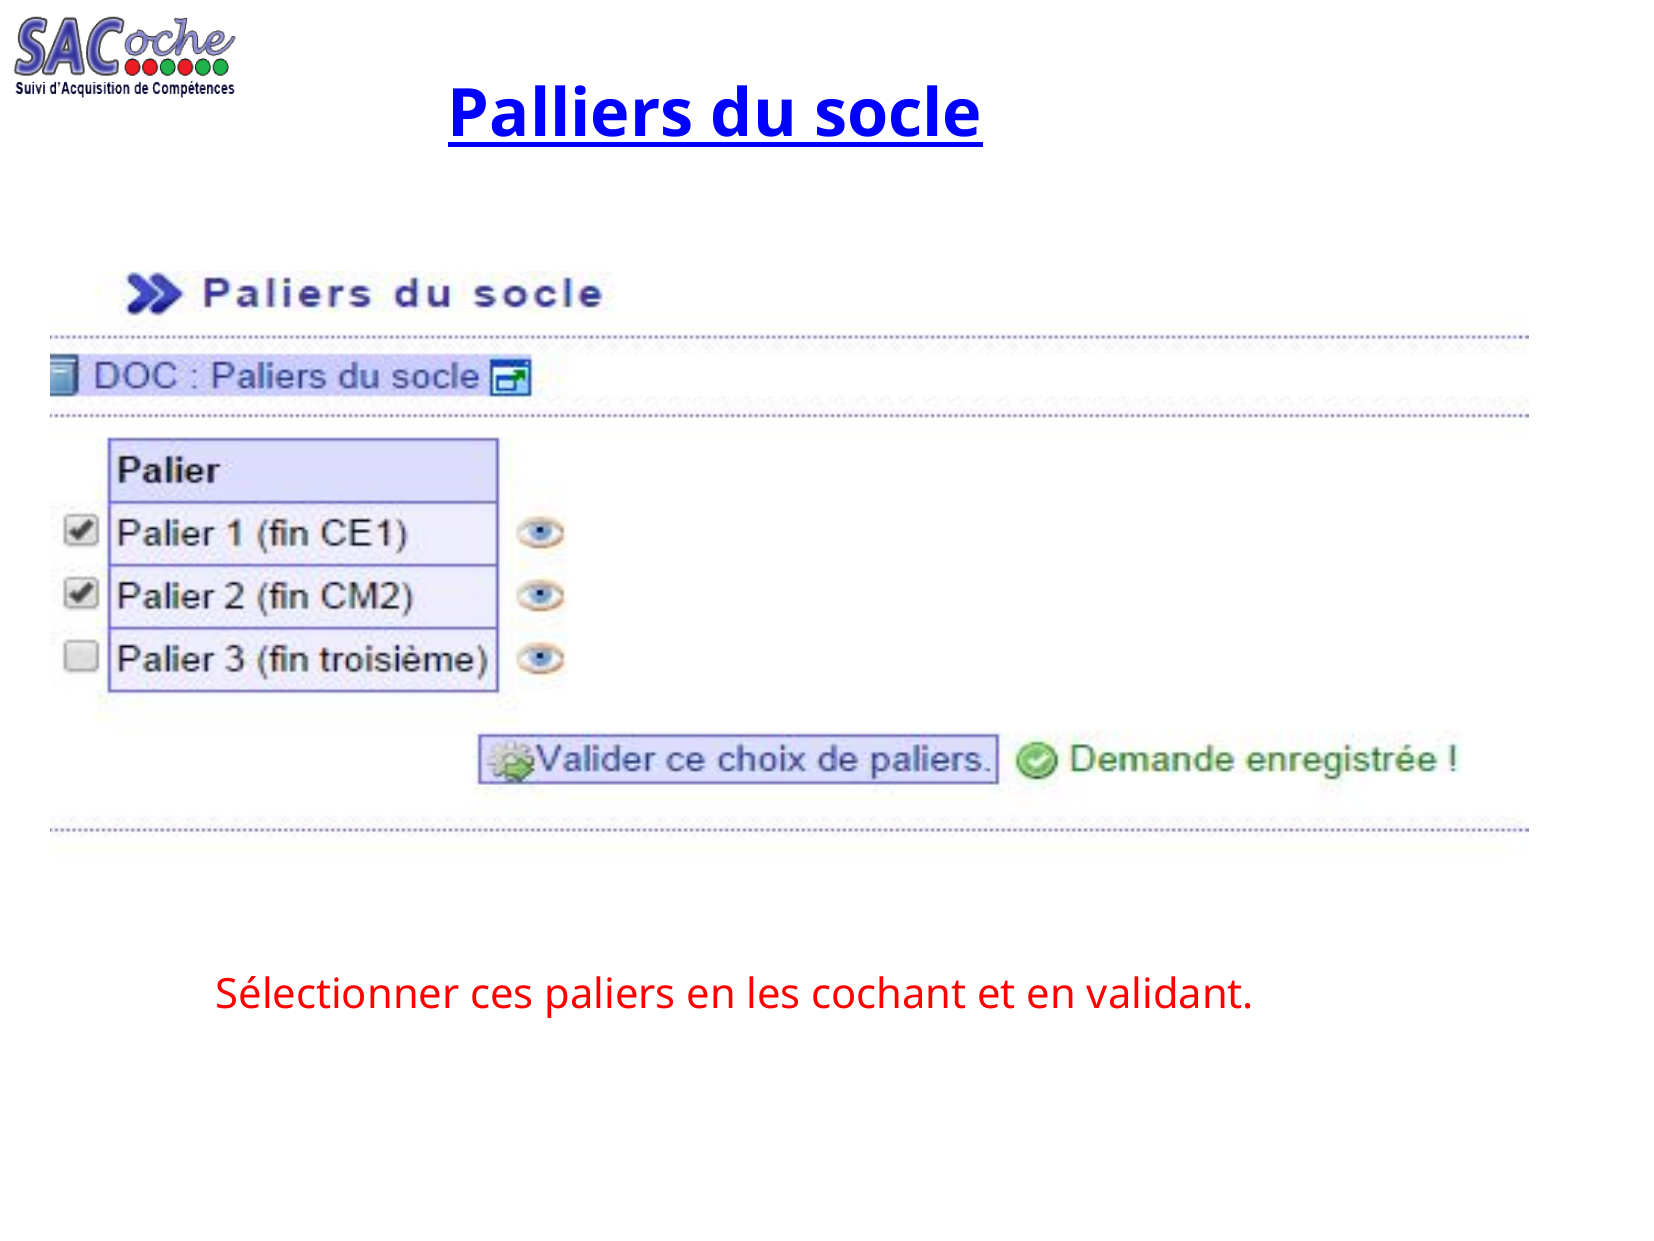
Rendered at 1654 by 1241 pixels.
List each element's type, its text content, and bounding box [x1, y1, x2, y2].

text_box Sélectionner ces paliers en les cochant et en validant. [200, 956, 1441, 1030]
picture [10, 13, 239, 99]
picture [50, 271, 1529, 861]
title Palliers du socle [447, 59, 1204, 163]
